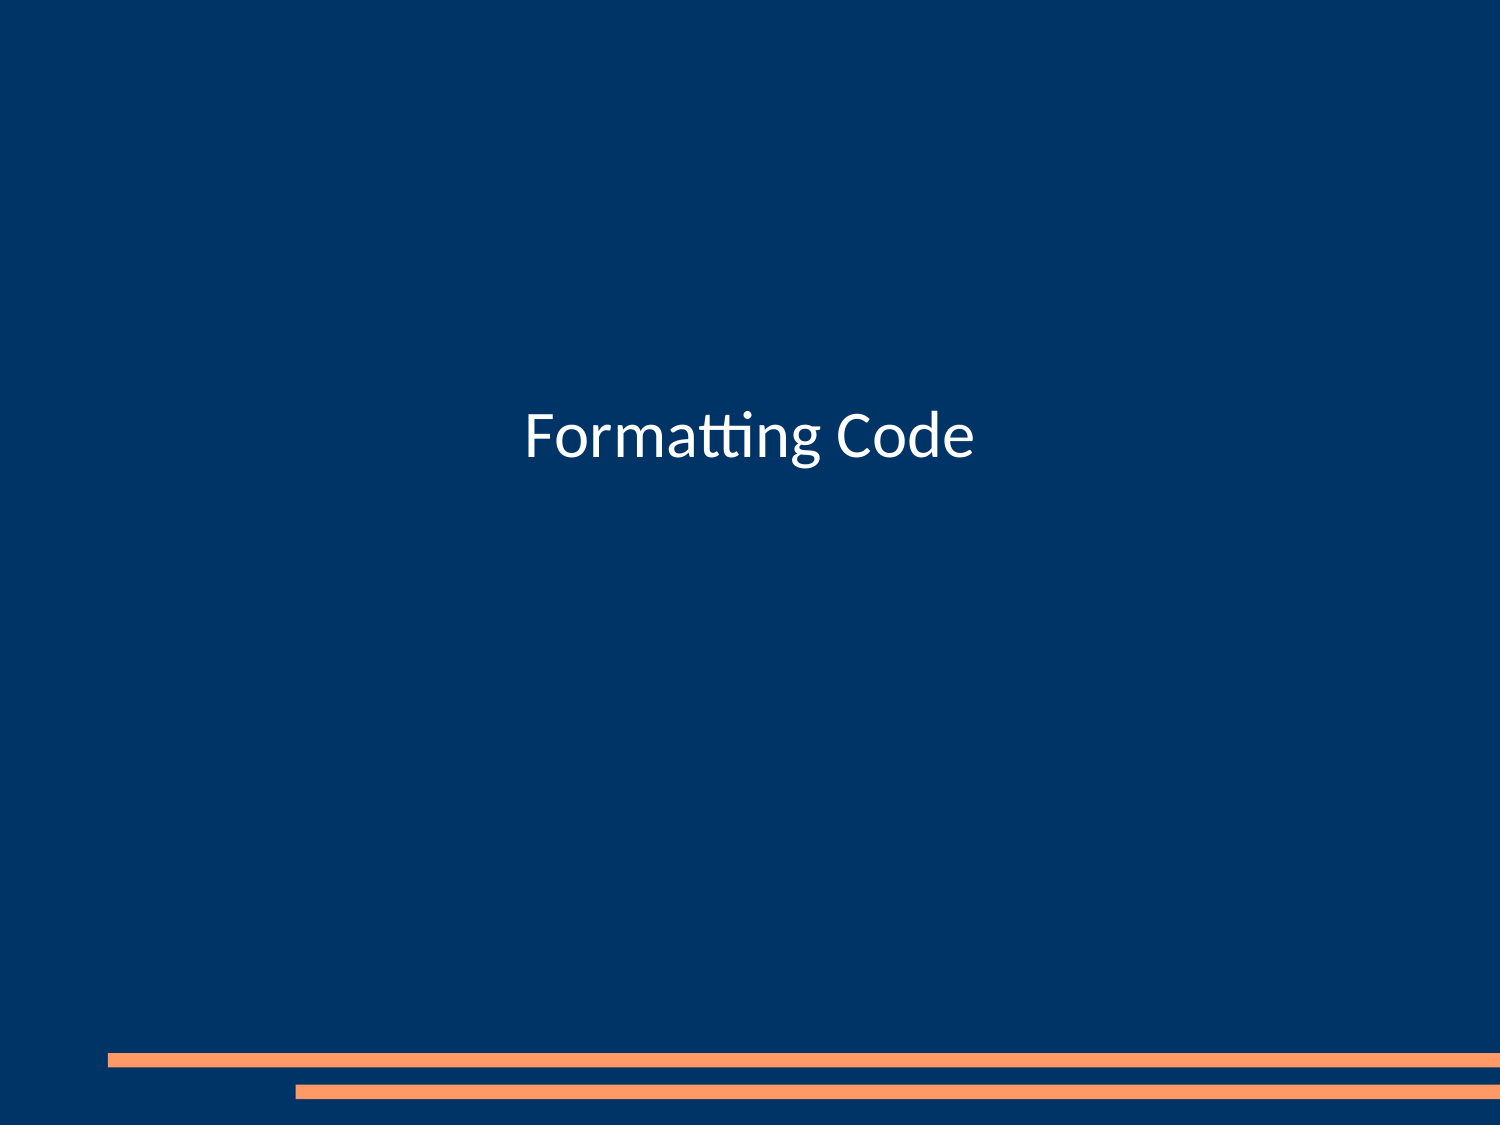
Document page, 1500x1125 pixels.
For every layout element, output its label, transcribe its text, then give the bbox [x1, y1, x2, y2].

title Formatting Code [112, 383, 1388, 608]
